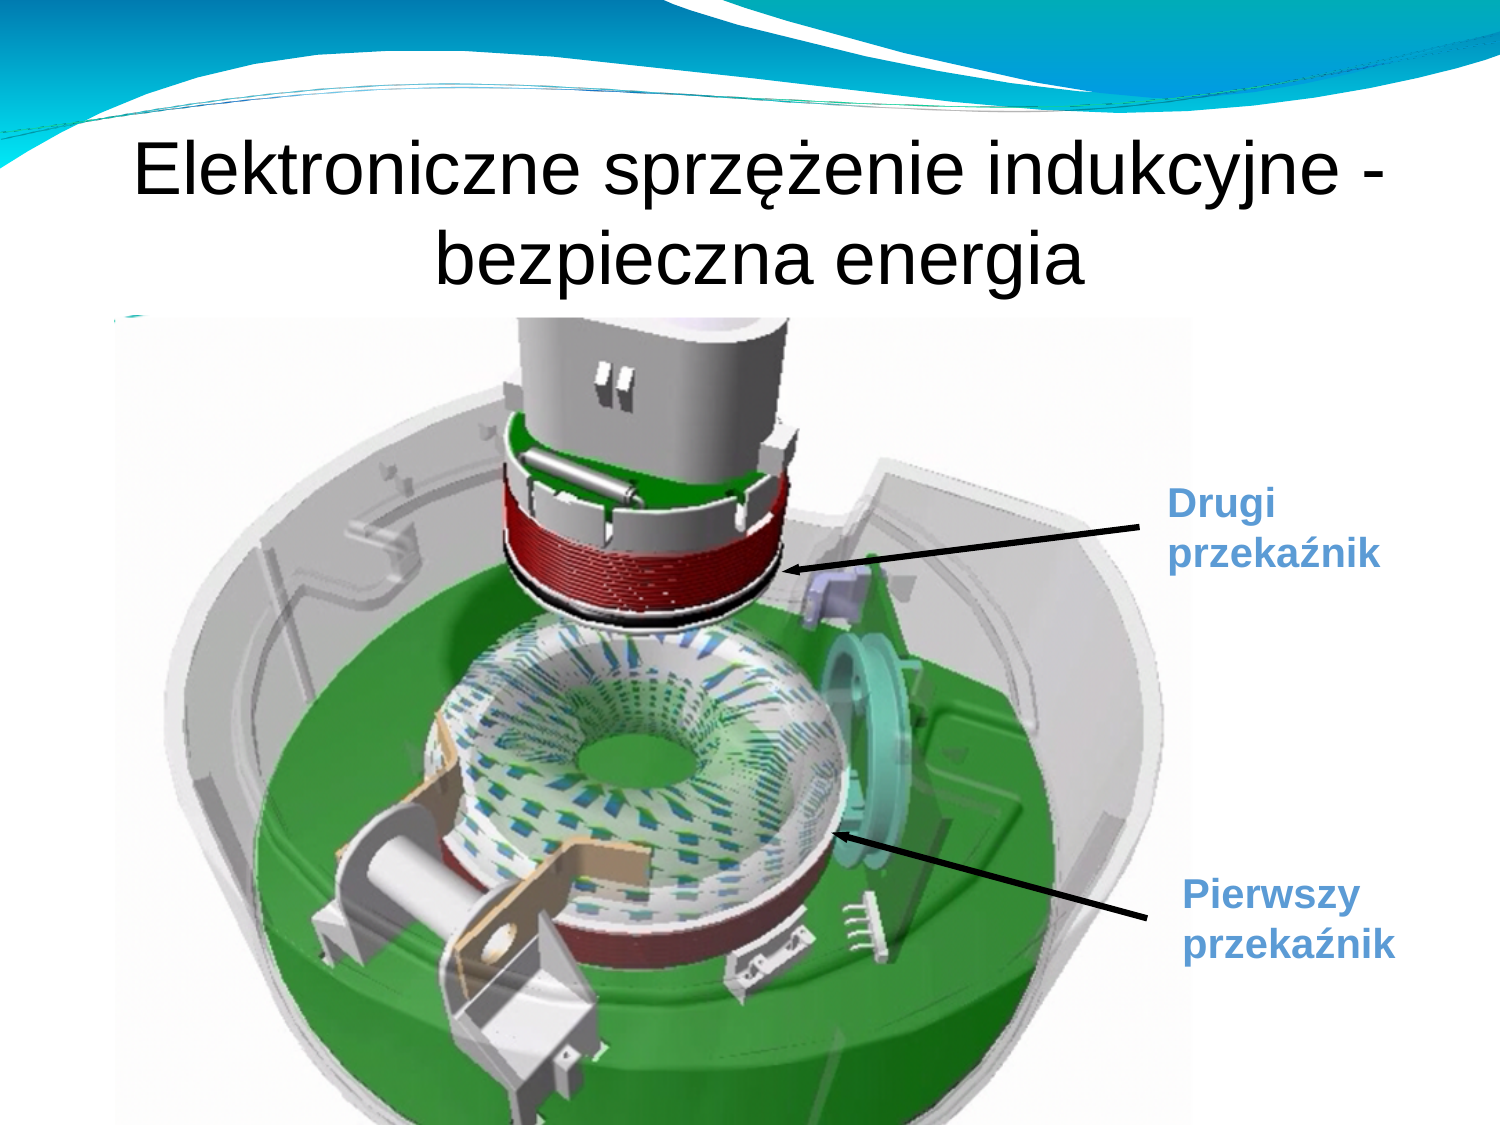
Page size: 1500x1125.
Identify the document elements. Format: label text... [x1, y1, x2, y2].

text_box Drugi przekaźnik [1152, 468, 1476, 584]
text_box Pierwszy przekaźnik [1167, 859, 1477, 975]
text_box Elektroniczne sprzężenie indukcyjne - bezpieczna energia [26, 111, 1494, 308]
picture [114, 315, 1210, 1125]
